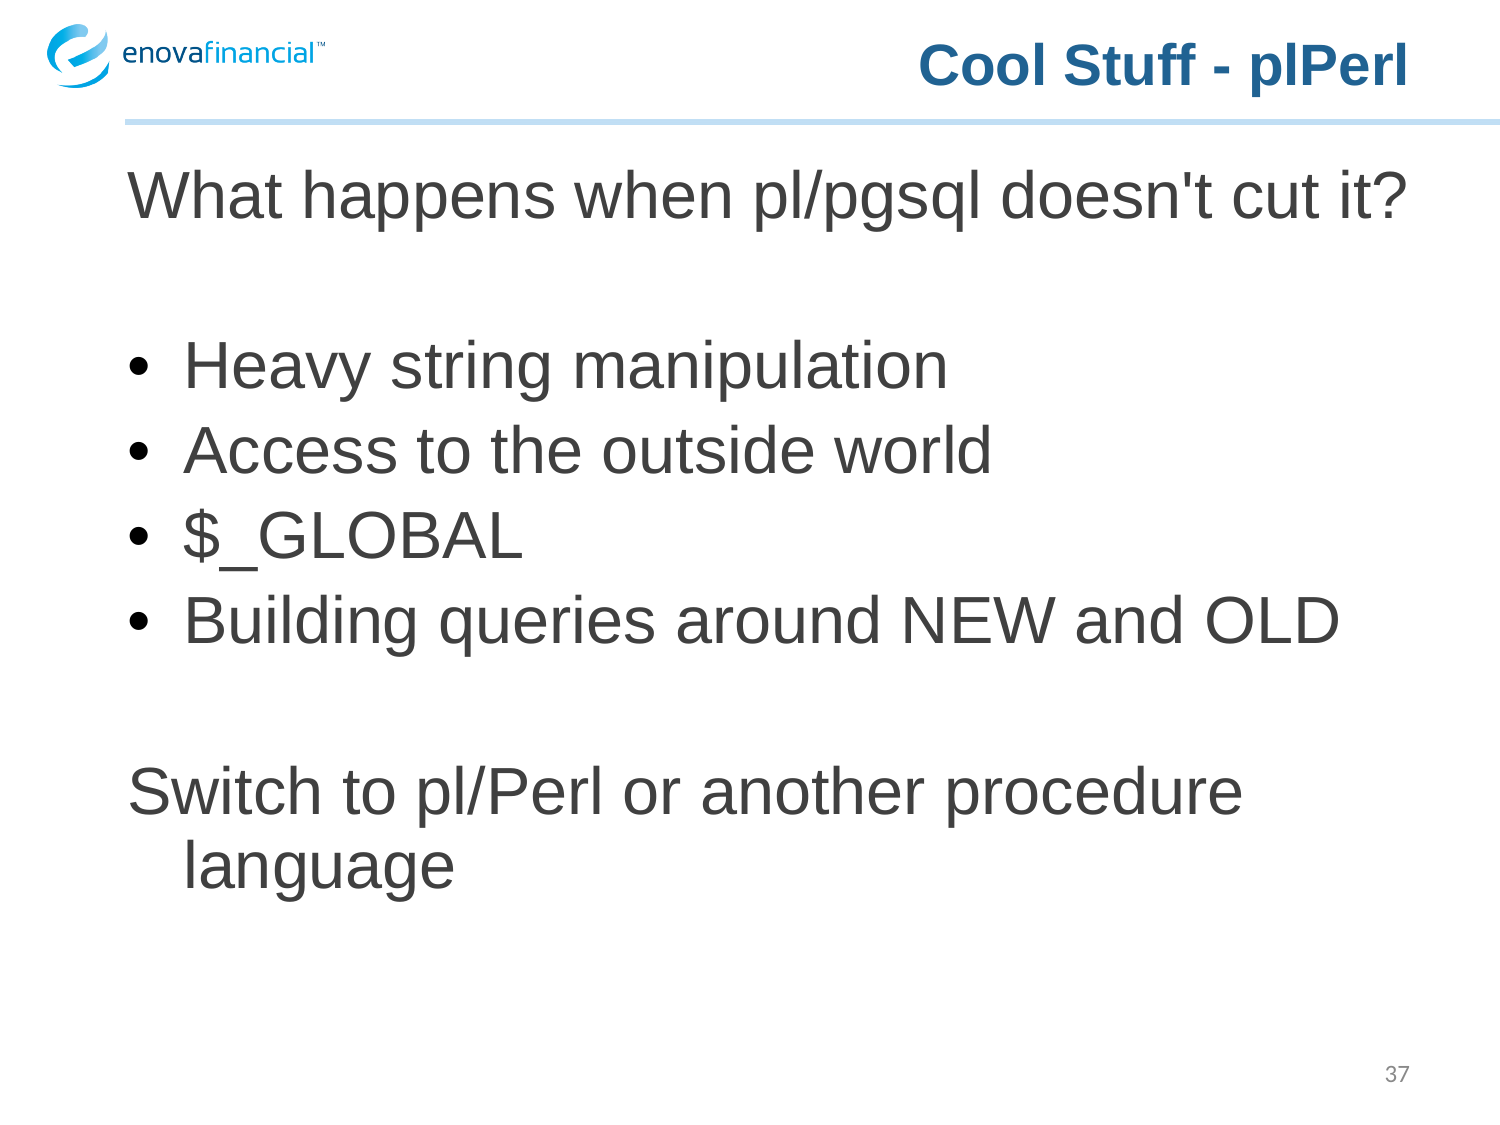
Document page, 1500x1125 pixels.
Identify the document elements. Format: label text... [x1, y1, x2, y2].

list Cool Stuff - plPerl [337, 24, 1426, 113]
list What happens when pl/pgsql doesn't cut it? Heavy string manipulation Access to the outside world $_GLOBAL Building queries around NEW and OLD Switch to pl/Perl or another procedure language [112, 149, 1425, 1051]
picture [125, 119, 1500, 125]
text_box 31 [1074, 1042, 1426, 1103]
picture [47, 24, 325, 88]
